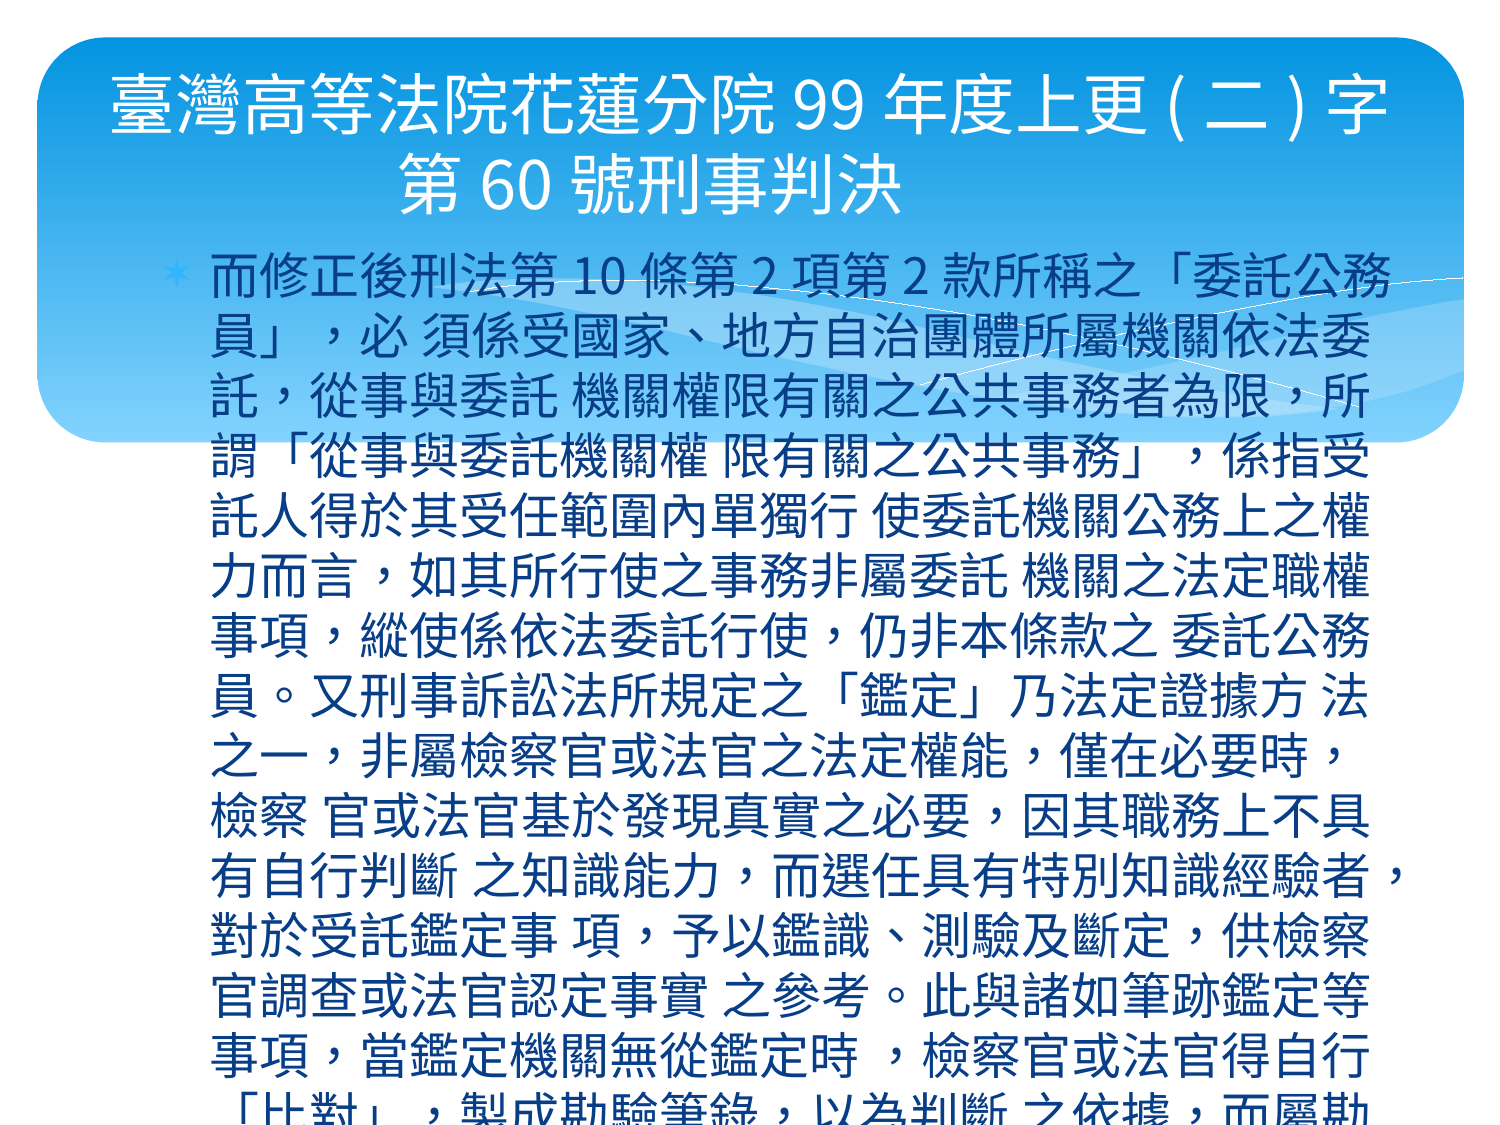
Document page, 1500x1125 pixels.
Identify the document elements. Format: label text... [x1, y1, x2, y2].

list 而修正後刑法第10條第2項第2款所稱之「委託公務員」，必 須係受國家、地方自治團體所屬機關依法委託，從事與委託 機關權限有關之公共事務者為限，所謂「從事與委託機關權 限有關之公共事務」，係指受託人得於其受任範圍內單獨行 使委託機關公務上之權力而言，如其所行使之事務非屬委託 機關之法定職權事項，縱使係依法委託行使，仍非本條款之 委託公務員。又刑事訴訟法所規定之「鑑定」乃法定證據方 法之一，非屬檢察官或法官之法定權能，僅在必要時，檢察 官或法官基於發現真實之必要，因其職務上不具有自行判斷 之知識能力，而選任具有特別知識經驗者，對於受託鑑定事 項，予以鑑識、測驗及斷定，供檢察官調查或法官認定事實 之參考。此與諸如筆跡鑑定等事項，當鑑定機關無從鑑定時 ，檢察官或法官得自行「比對」，製成勘驗筆錄，以為判斷 之依據，而屬勘驗程序者，非可比擬。因此刑事訴訟法乃於 鑑定章節就其選任及進行鑑定之程序為規定，以供選任及進 行鑑定之依憑，並非將屬檢察官或法官原有之鑑定權能，委 託他人行使。被選任之鑑定人所執行者，乃基於其本身之特 別知識經驗，而為鑑定事項之獨立判定，並非行使委託機關 公務上之權力。此從刑事訴訟法第203條第3項、第203條之1 至同條之3、第204條、同條之1、第205條及同條之1等規定 ，受選任之鑑定人並未因此而取得檢察官、法官調查證據或 其他職務之權限，益見其並未因此而享有公權力之行使甚明 。此在法院或檢察官依同法第208條第1項之規定囑託學校為 鑑定之情形，並無不同。據此，本件花蓮地檢署、內政部警 政署刑事警察局就犯罪嫌疑人之尿液是否含有毒品成分之鑑 定事項，囑託慈濟大學進行專業鑑定，而該大學濫用藥物檢 驗中心本其專業知識經驗，而就鑑定事項為獨立判定，即難 謂係於受任範圍內，具行使檢察官公務上之權力，而得認屬 「委託公務員」之範疇。更何況被告僅係該檢驗中心雇用之 司機，僅擔任收送尿液檢體之工作，屬外圍人員，根本不參 與核心之鑑驗工作，何能論被告以委託公務員？ [150, 237, 1424, 988]
title 臺灣高等法院花蓮分院99年度上更(二)字第60號刑事判決 [75, 55, 1425, 261]
